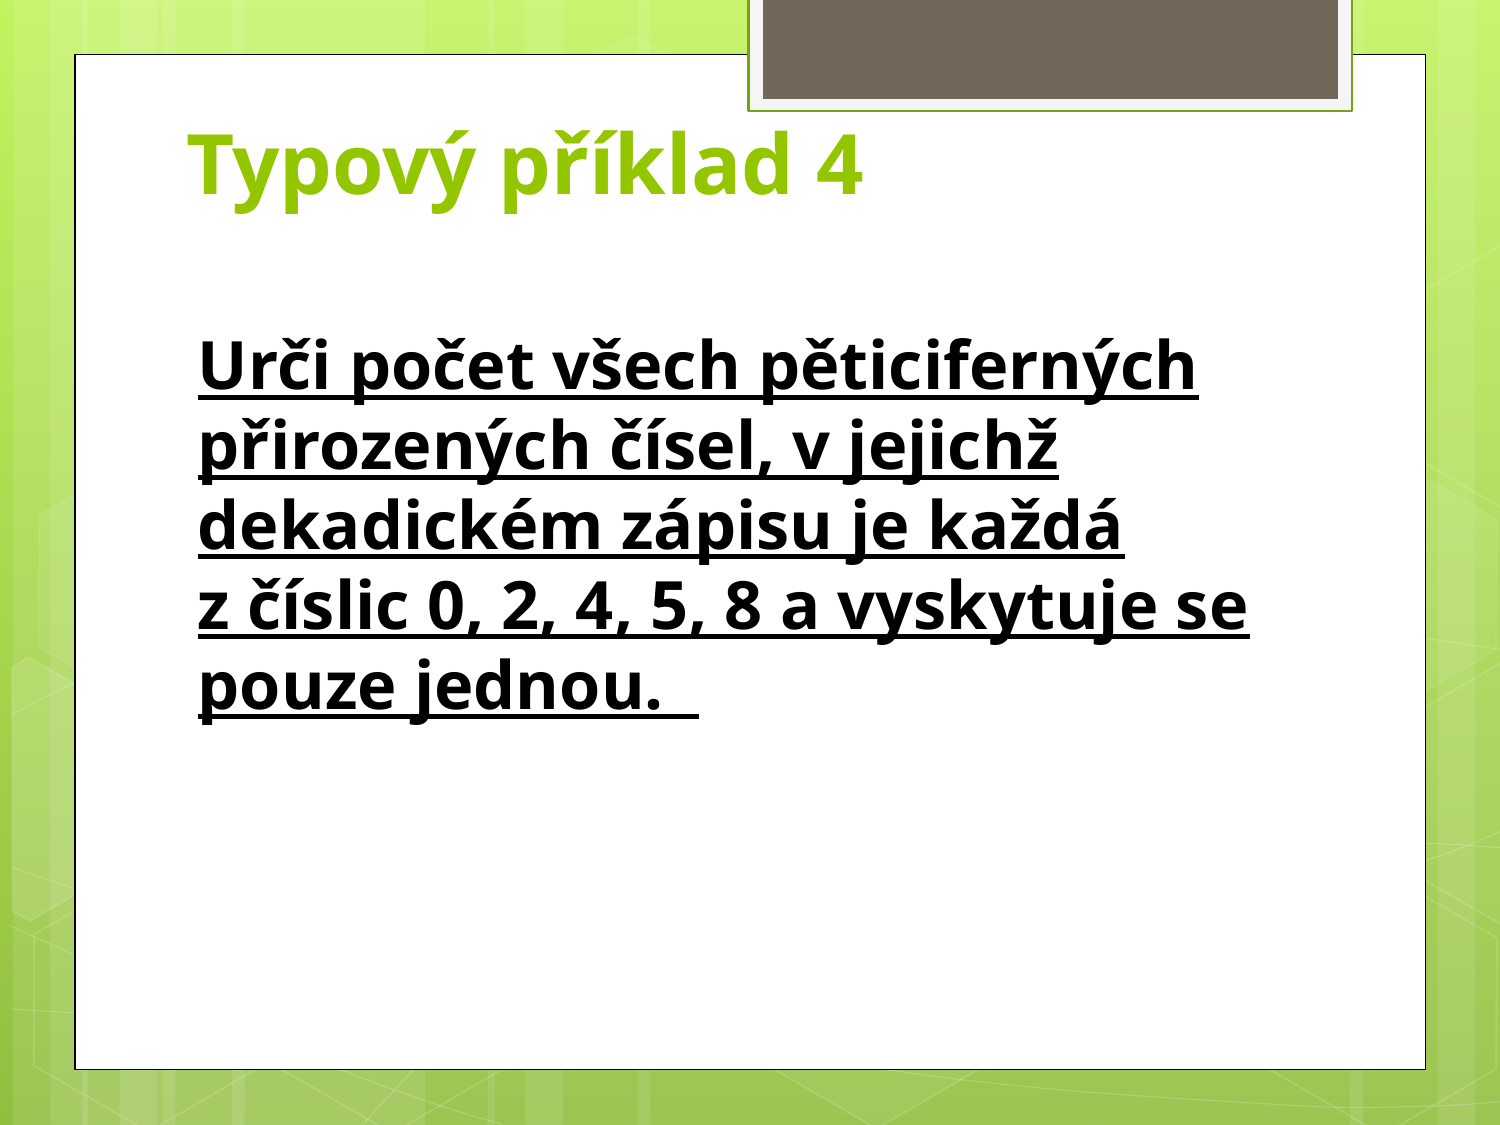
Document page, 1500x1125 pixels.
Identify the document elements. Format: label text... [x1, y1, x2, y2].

text_box Urči počet všech pěticiferných přirozených čísel, v jejichž dekadickém zápisu je každá z číslic 0, 2, 4, 5, 8 a vyskytuje se pouze jednou. [183, 315, 1305, 730]
title Typový příklad 4 [171, 30, 1415, 219]
